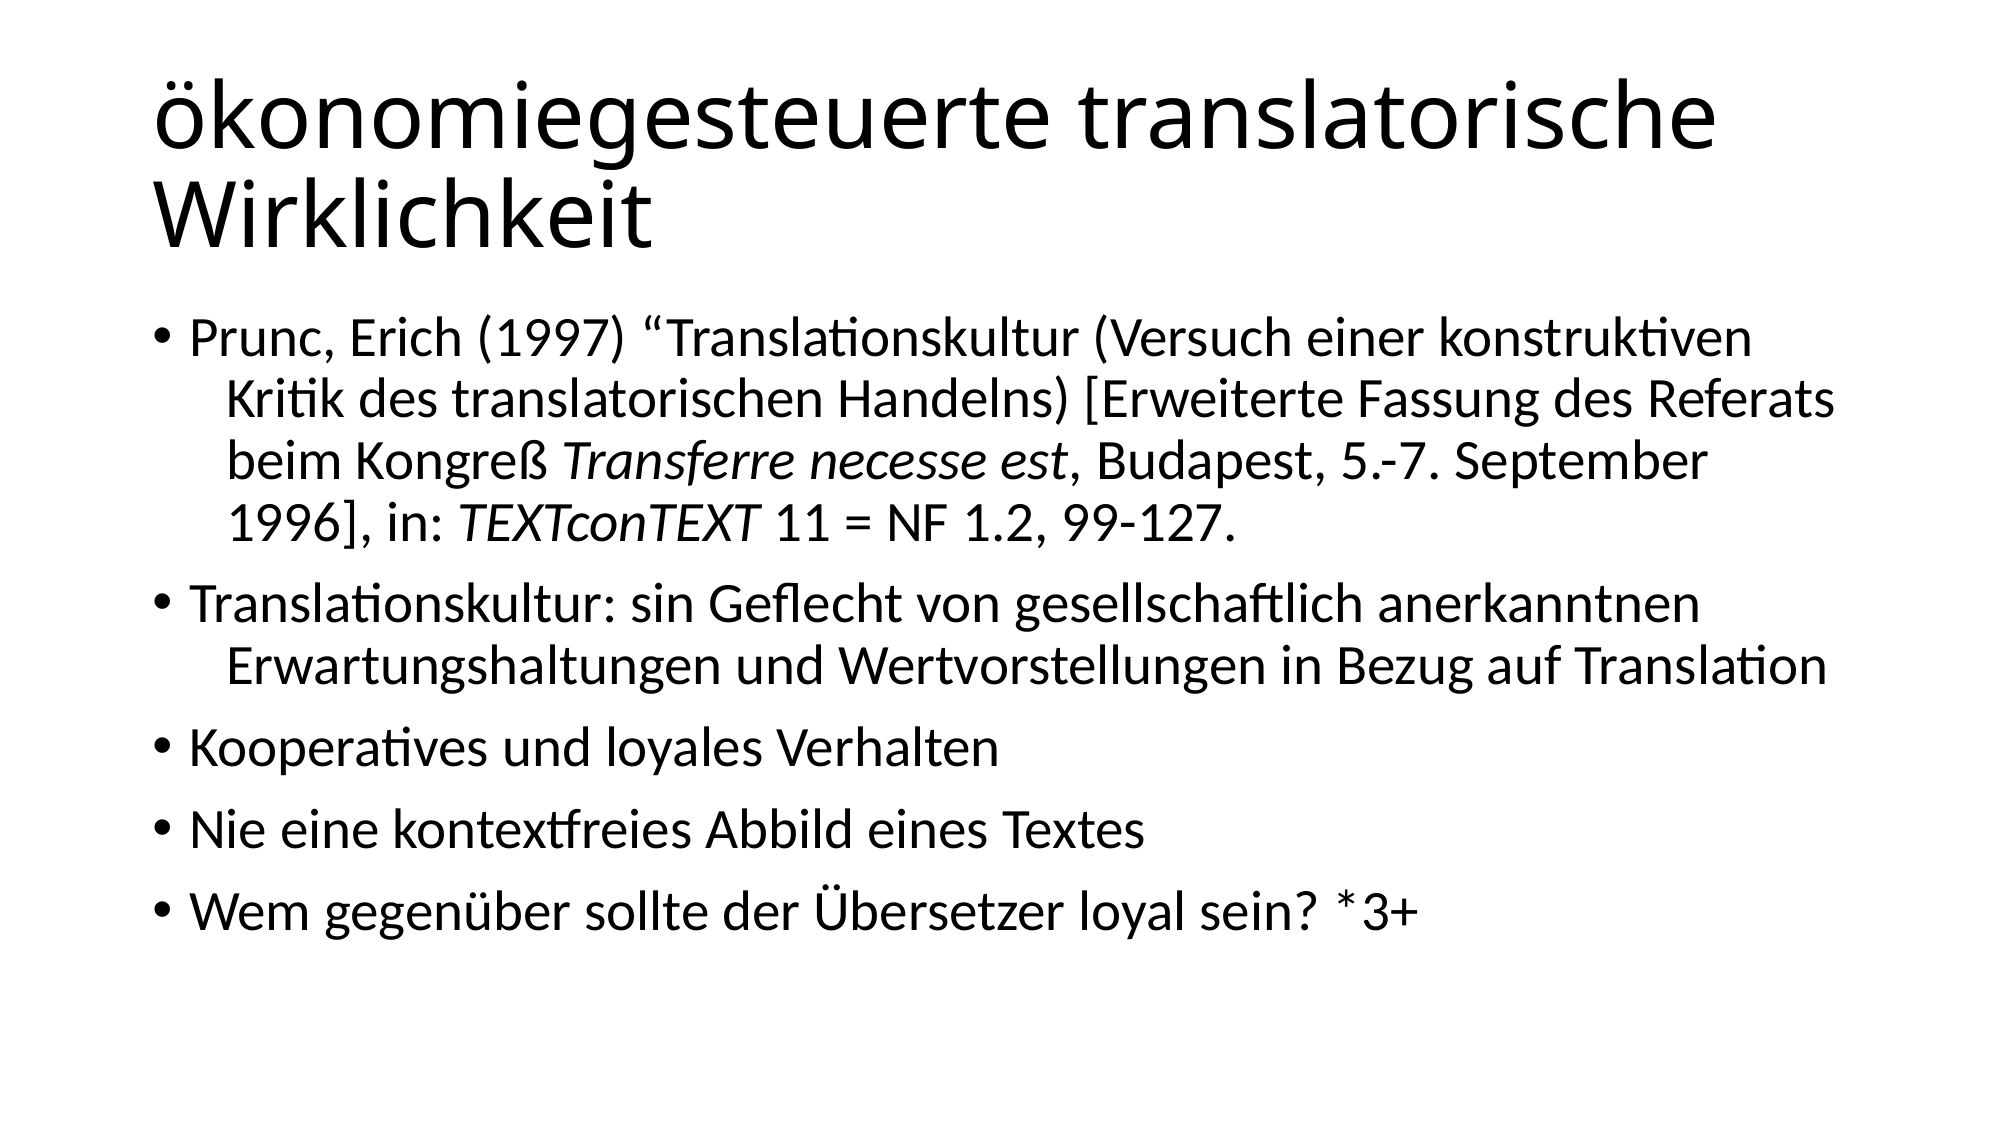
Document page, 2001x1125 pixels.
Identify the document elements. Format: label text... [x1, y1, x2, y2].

title ökonomiegesteuerte translatorische Wirklichkeit [137, 59, 1863, 278]
list Prunc, Erich (1997) “Translationskultur (Versuch einer konstruktiven Kritik des translatorischen Handelns) [Erweiterte Fassung des Referats beim Kongreß Transferre necesse est, Budapest, 5.-7. September 1996], in: TEXTconTEXT 11 = NF 1.2, 99-127. Translationskultur: sin Geflecht von gesellschaftlich anerkanntnen Erwartungshaltungen und Wertvorstellungen in Bezug auf Translation Kooperatives und loyales Verhalten Nie eine kontextfreies Abbild eines Textes Wem gegenüber sollte der Übersetzer loyal sein? *3+ [137, 299, 1863, 1014]
